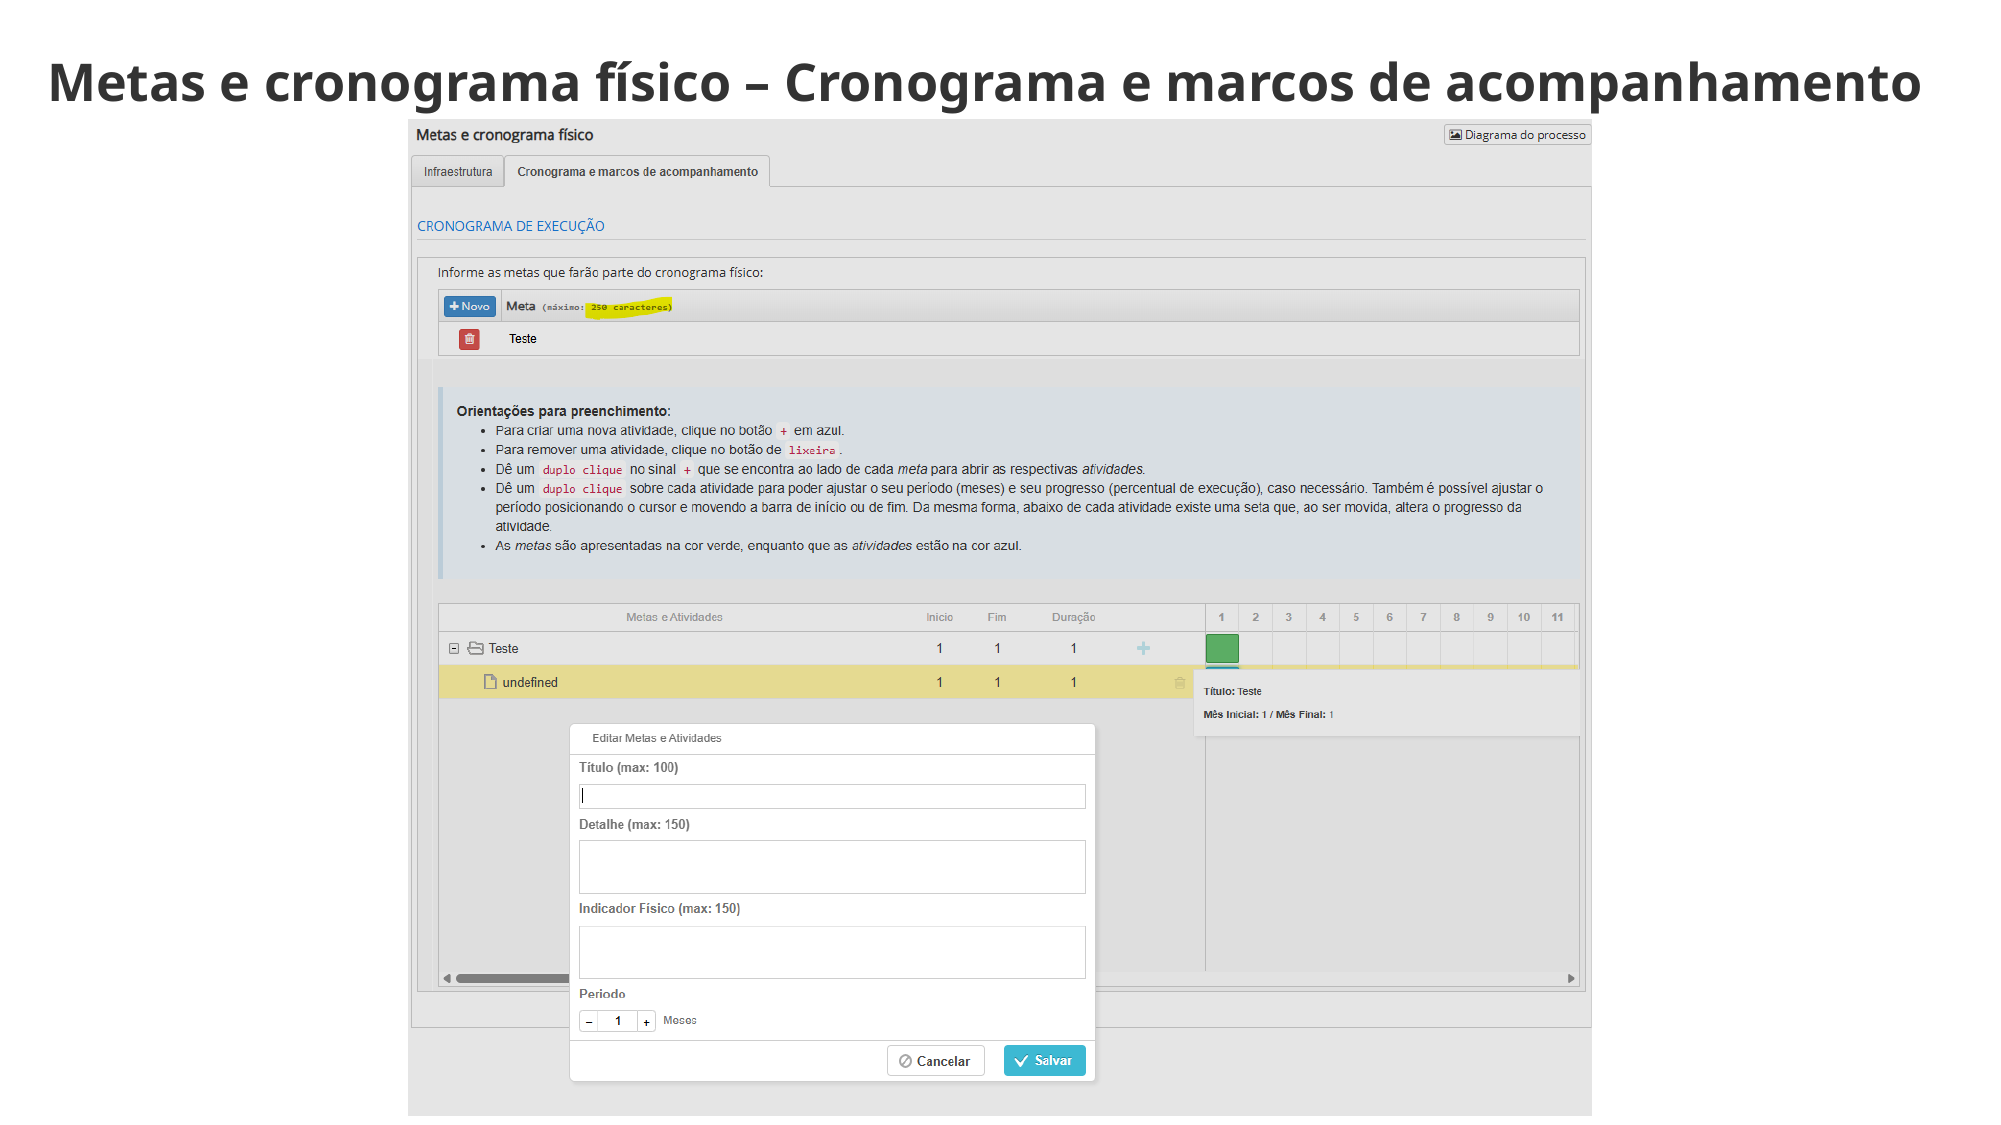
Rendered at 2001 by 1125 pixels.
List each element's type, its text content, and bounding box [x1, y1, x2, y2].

picture [408, 119, 1592, 1116]
title Metas e cronograma físico – Cronograma e marcos de acompanhamento [32, 29, 1982, 120]
